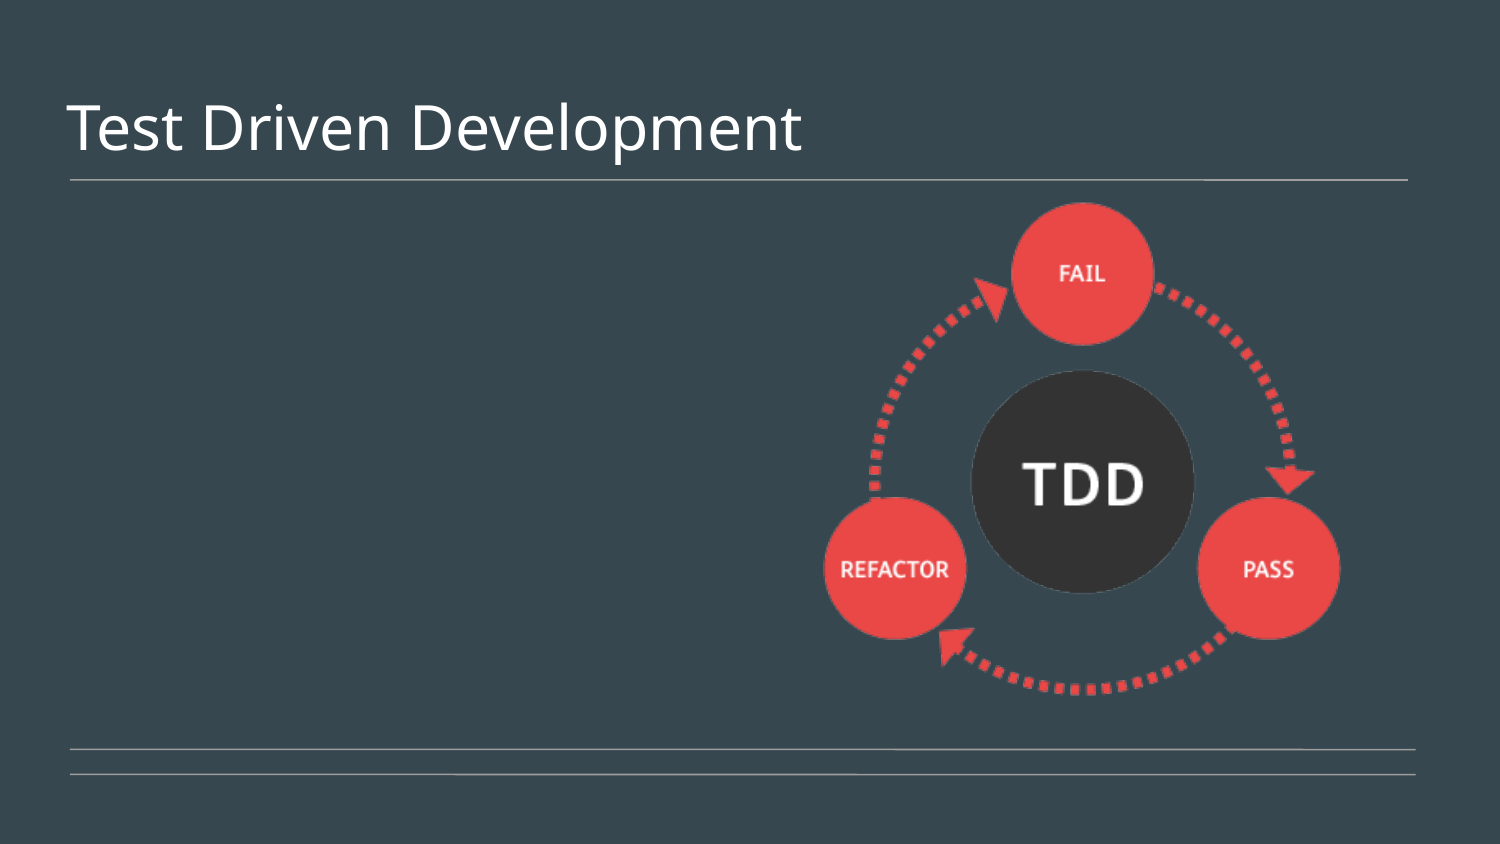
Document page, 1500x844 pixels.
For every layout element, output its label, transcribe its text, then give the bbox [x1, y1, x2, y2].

title Test Driven Development [51, 72, 1449, 167]
picture [801, 182, 1369, 720]
